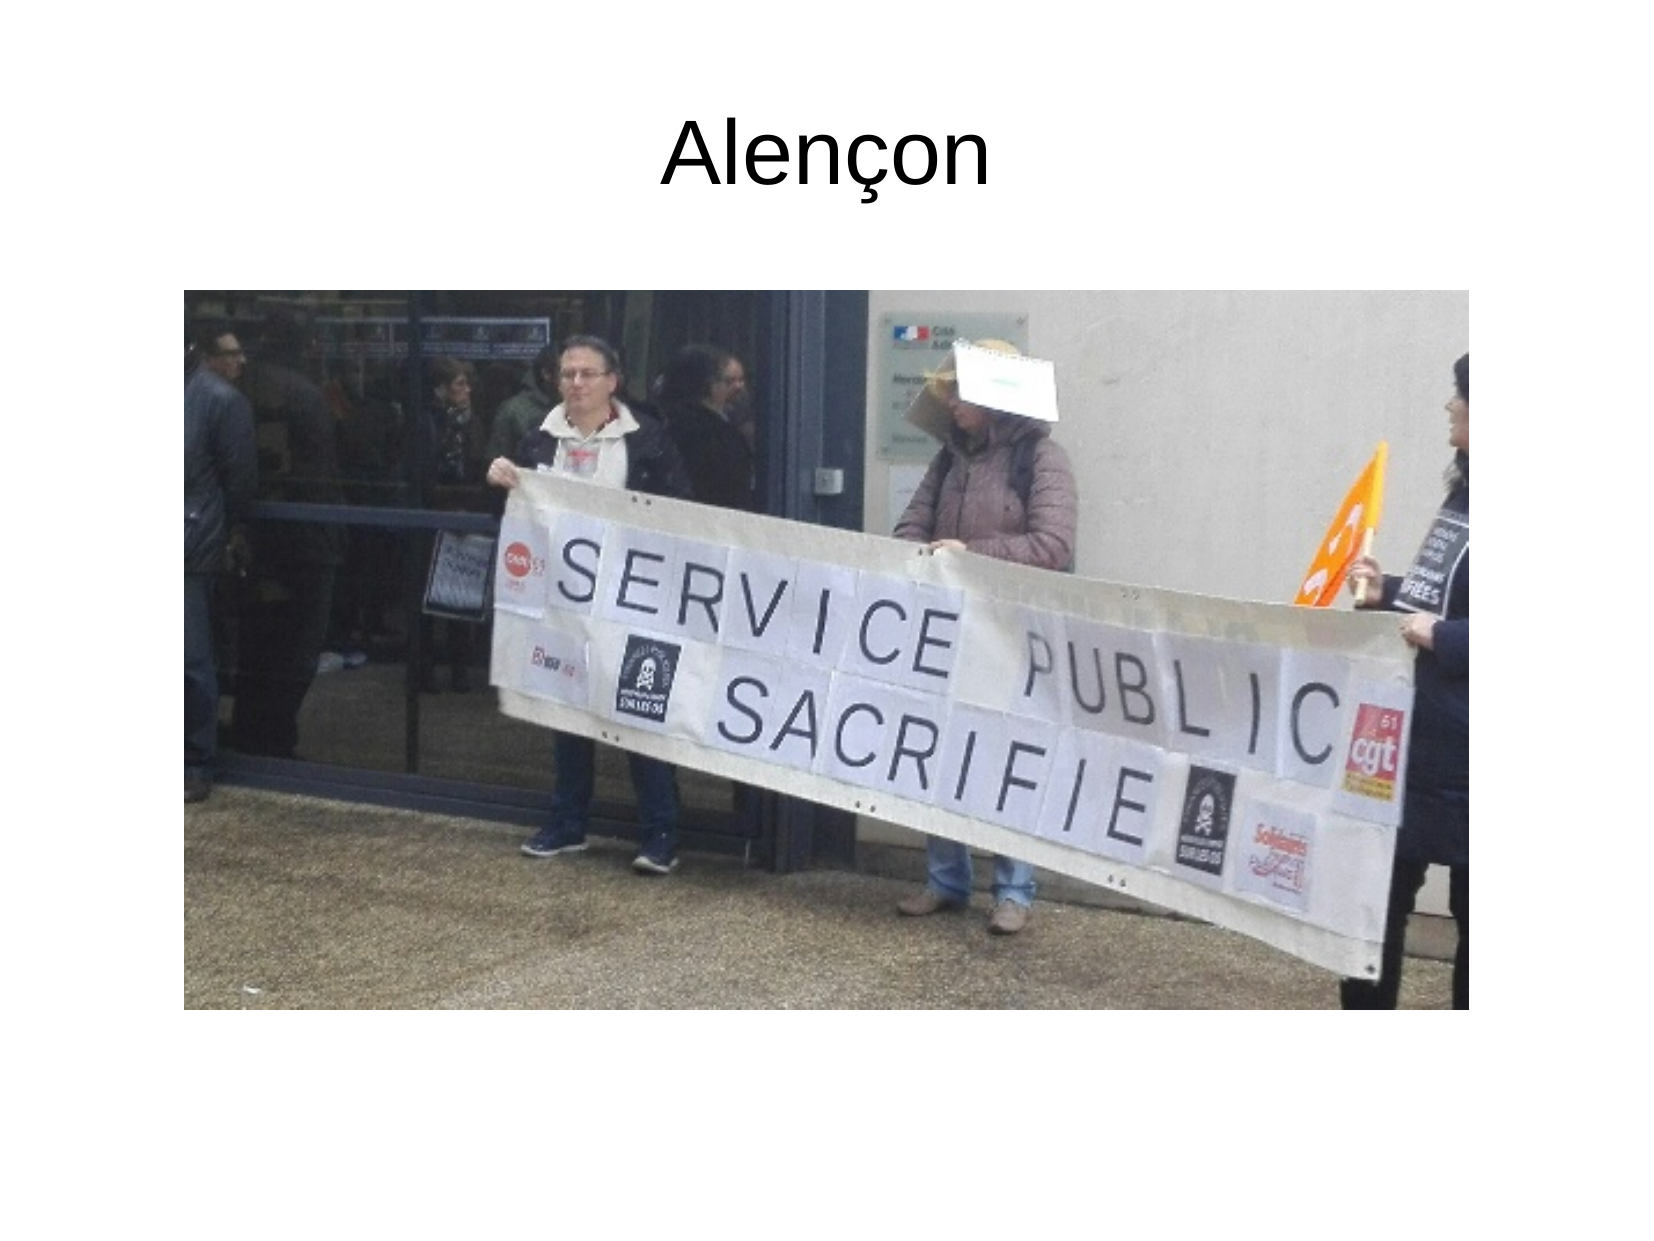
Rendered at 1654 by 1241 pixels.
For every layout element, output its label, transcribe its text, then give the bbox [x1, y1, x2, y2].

picture [184, 290, 1469, 1010]
title Alençon [82, 49, 1571, 257]
